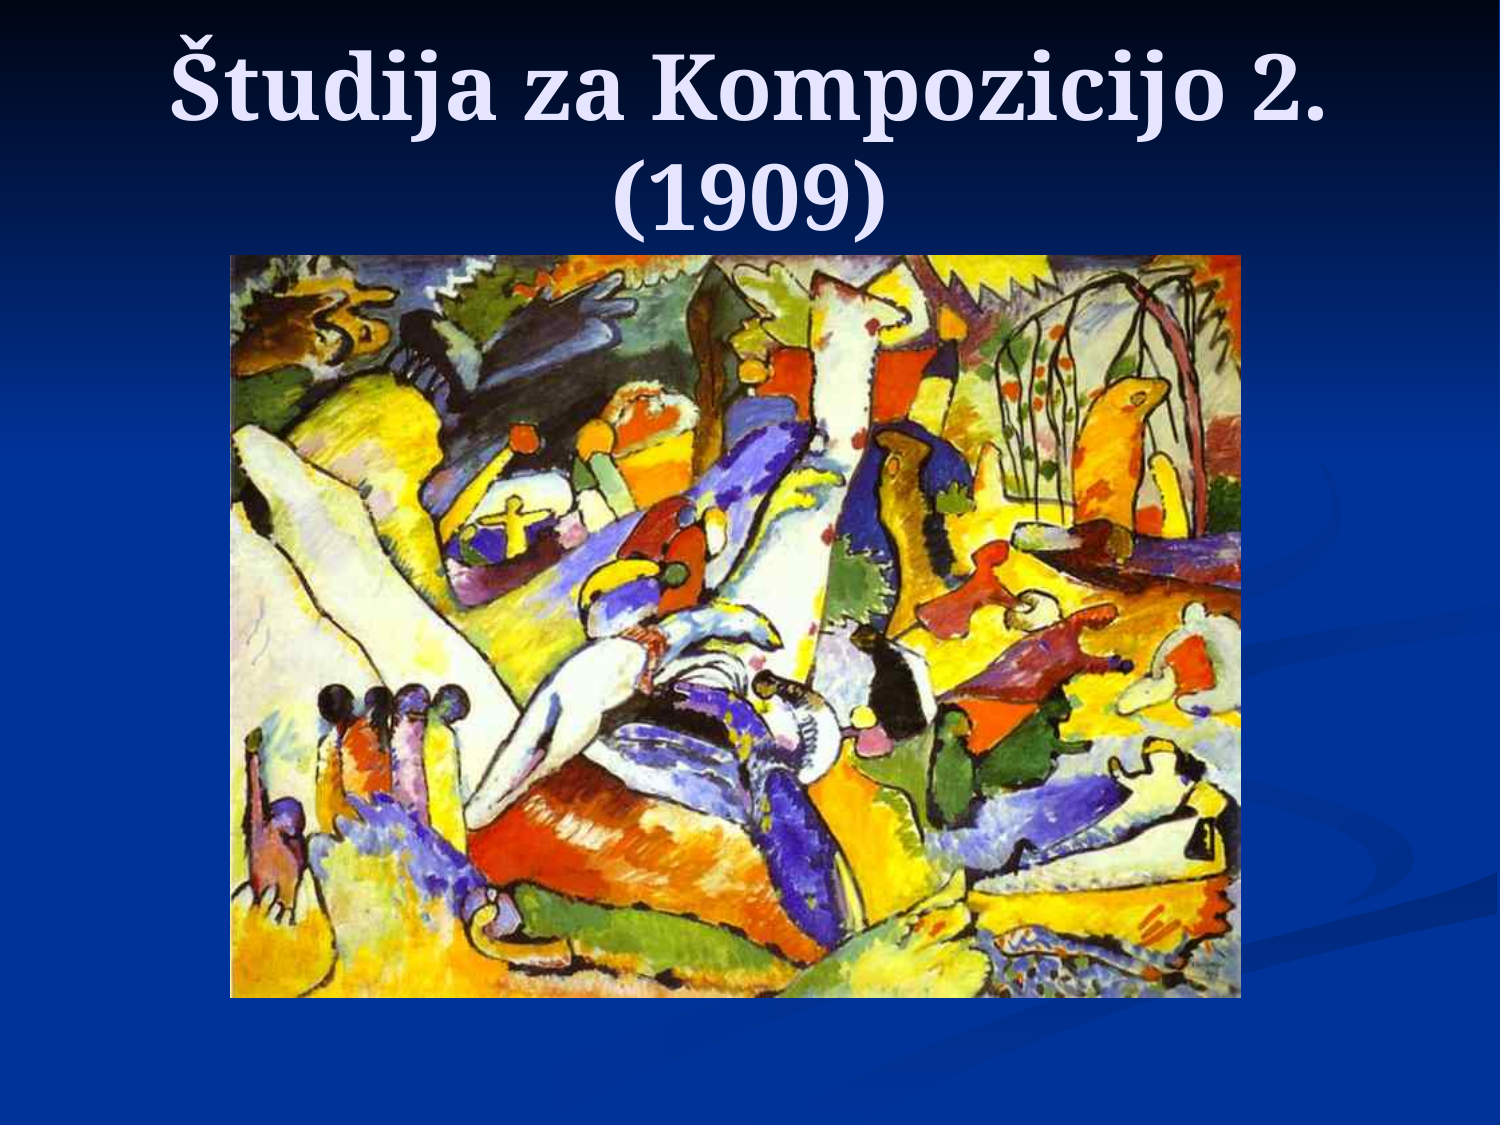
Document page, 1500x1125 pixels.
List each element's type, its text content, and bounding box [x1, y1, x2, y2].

title Študija za Kompozicijo 2. (1909) [75, 45, 1425, 233]
picture [230, 255, 1241, 998]
